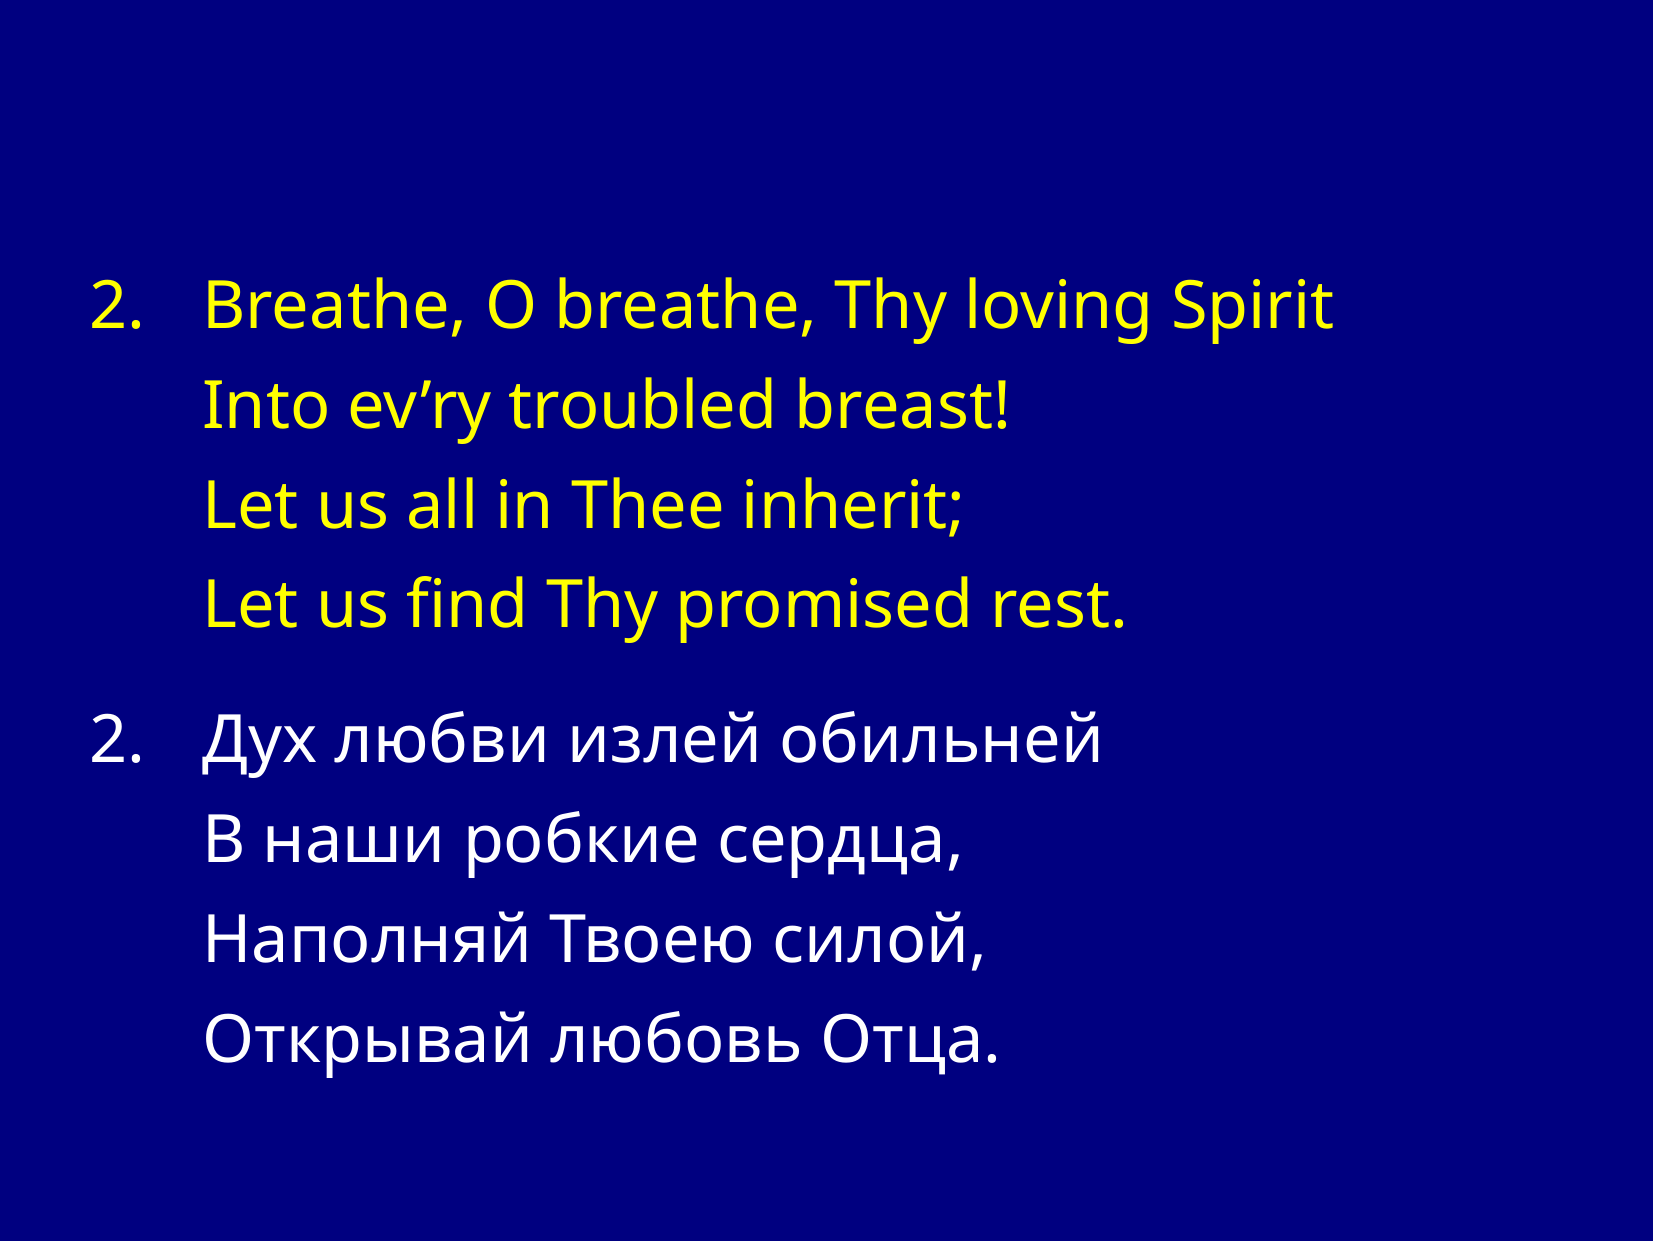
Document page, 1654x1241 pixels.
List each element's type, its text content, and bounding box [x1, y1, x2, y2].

text_box 2. Breathe, O breathe, Thy loving Spirit Into ev’ry troubled breast! Let us all in Thee inherit; Let us find Thy promised rest. [75, 150, 1576, 638]
text_box 2. Дух любви излей обильней В наши робкие сердца, Наполняй Твоею силой, Открывай любовь Отца. [75, 675, 1576, 1163]
